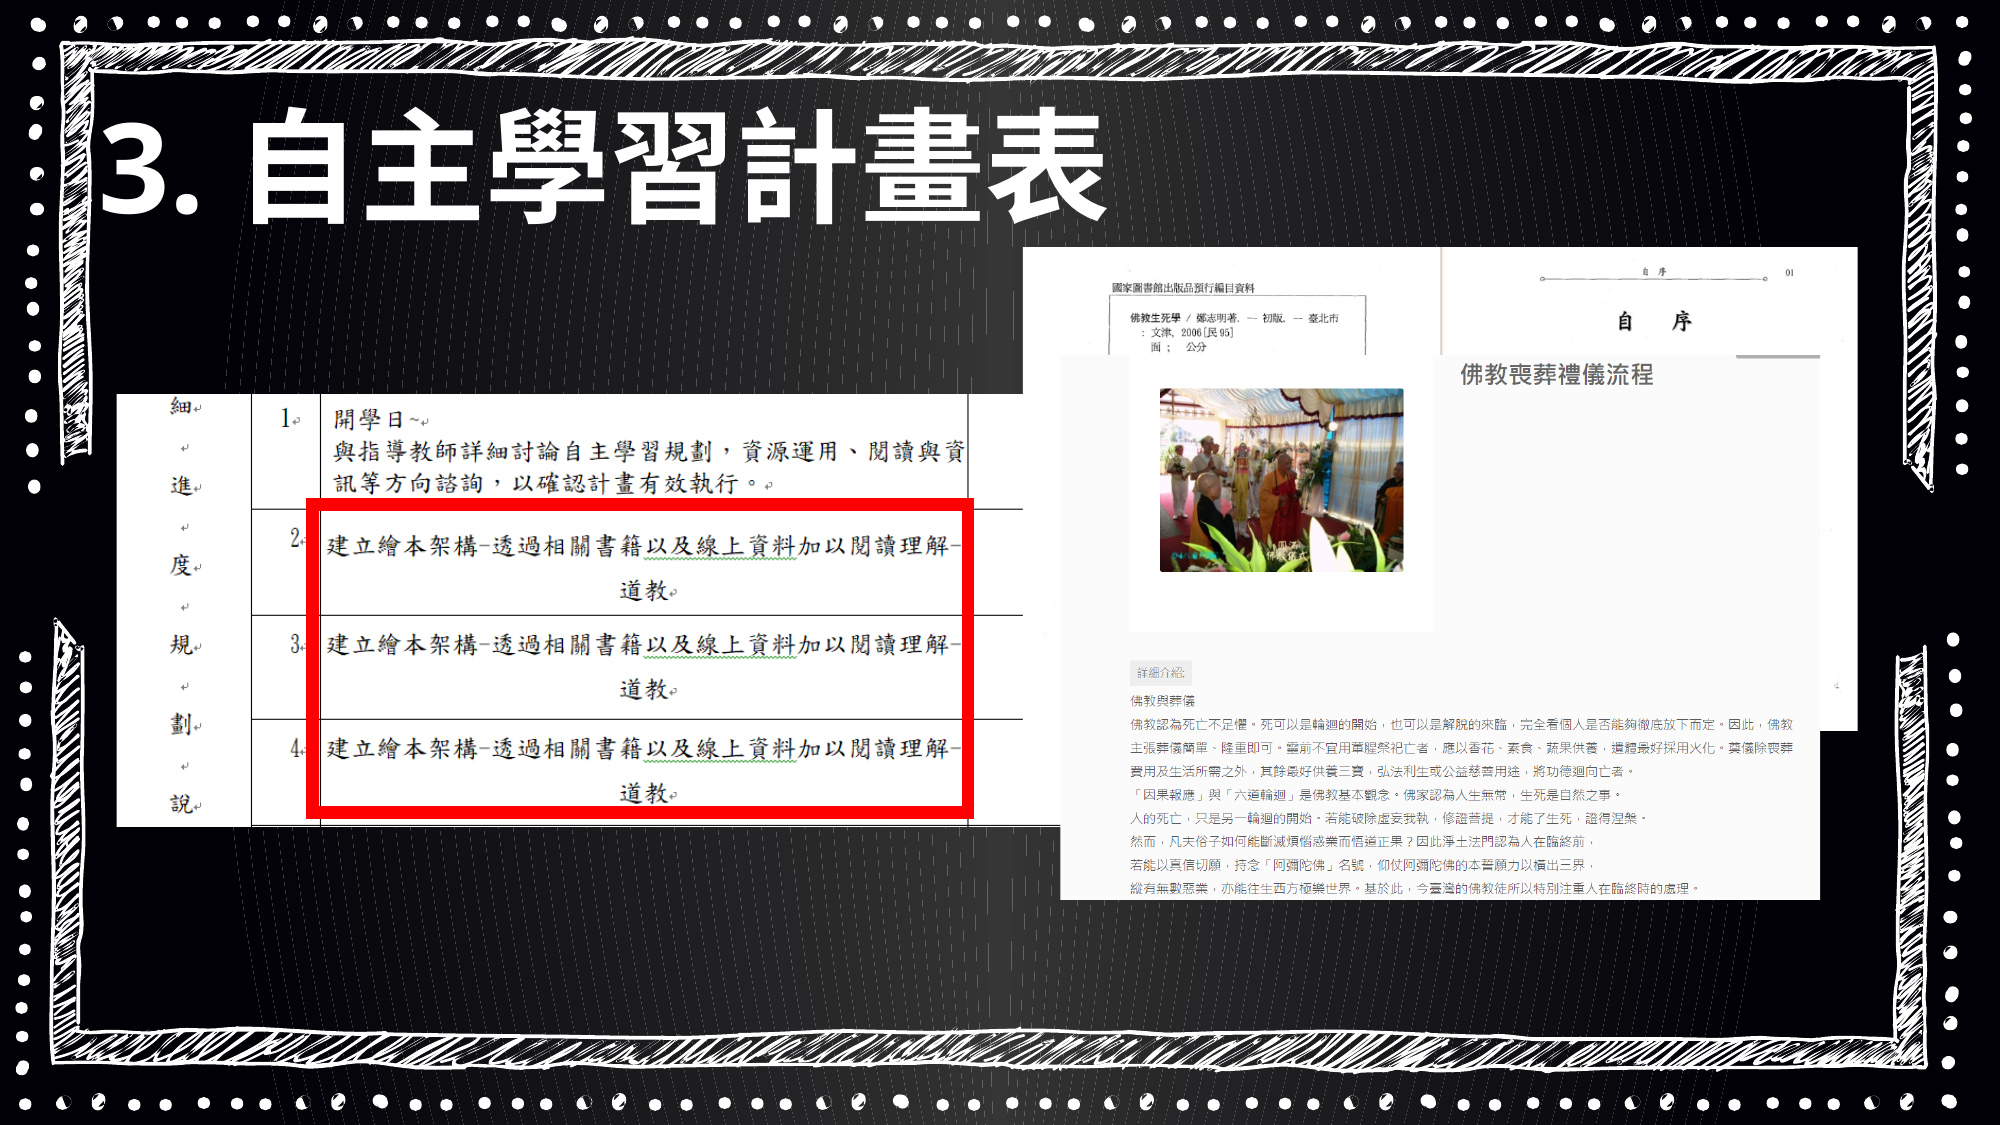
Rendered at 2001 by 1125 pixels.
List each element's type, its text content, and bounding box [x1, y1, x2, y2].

picture [116, 247, 1858, 900]
text_box 3.自主學習計畫表 [83, 80, 1126, 246]
